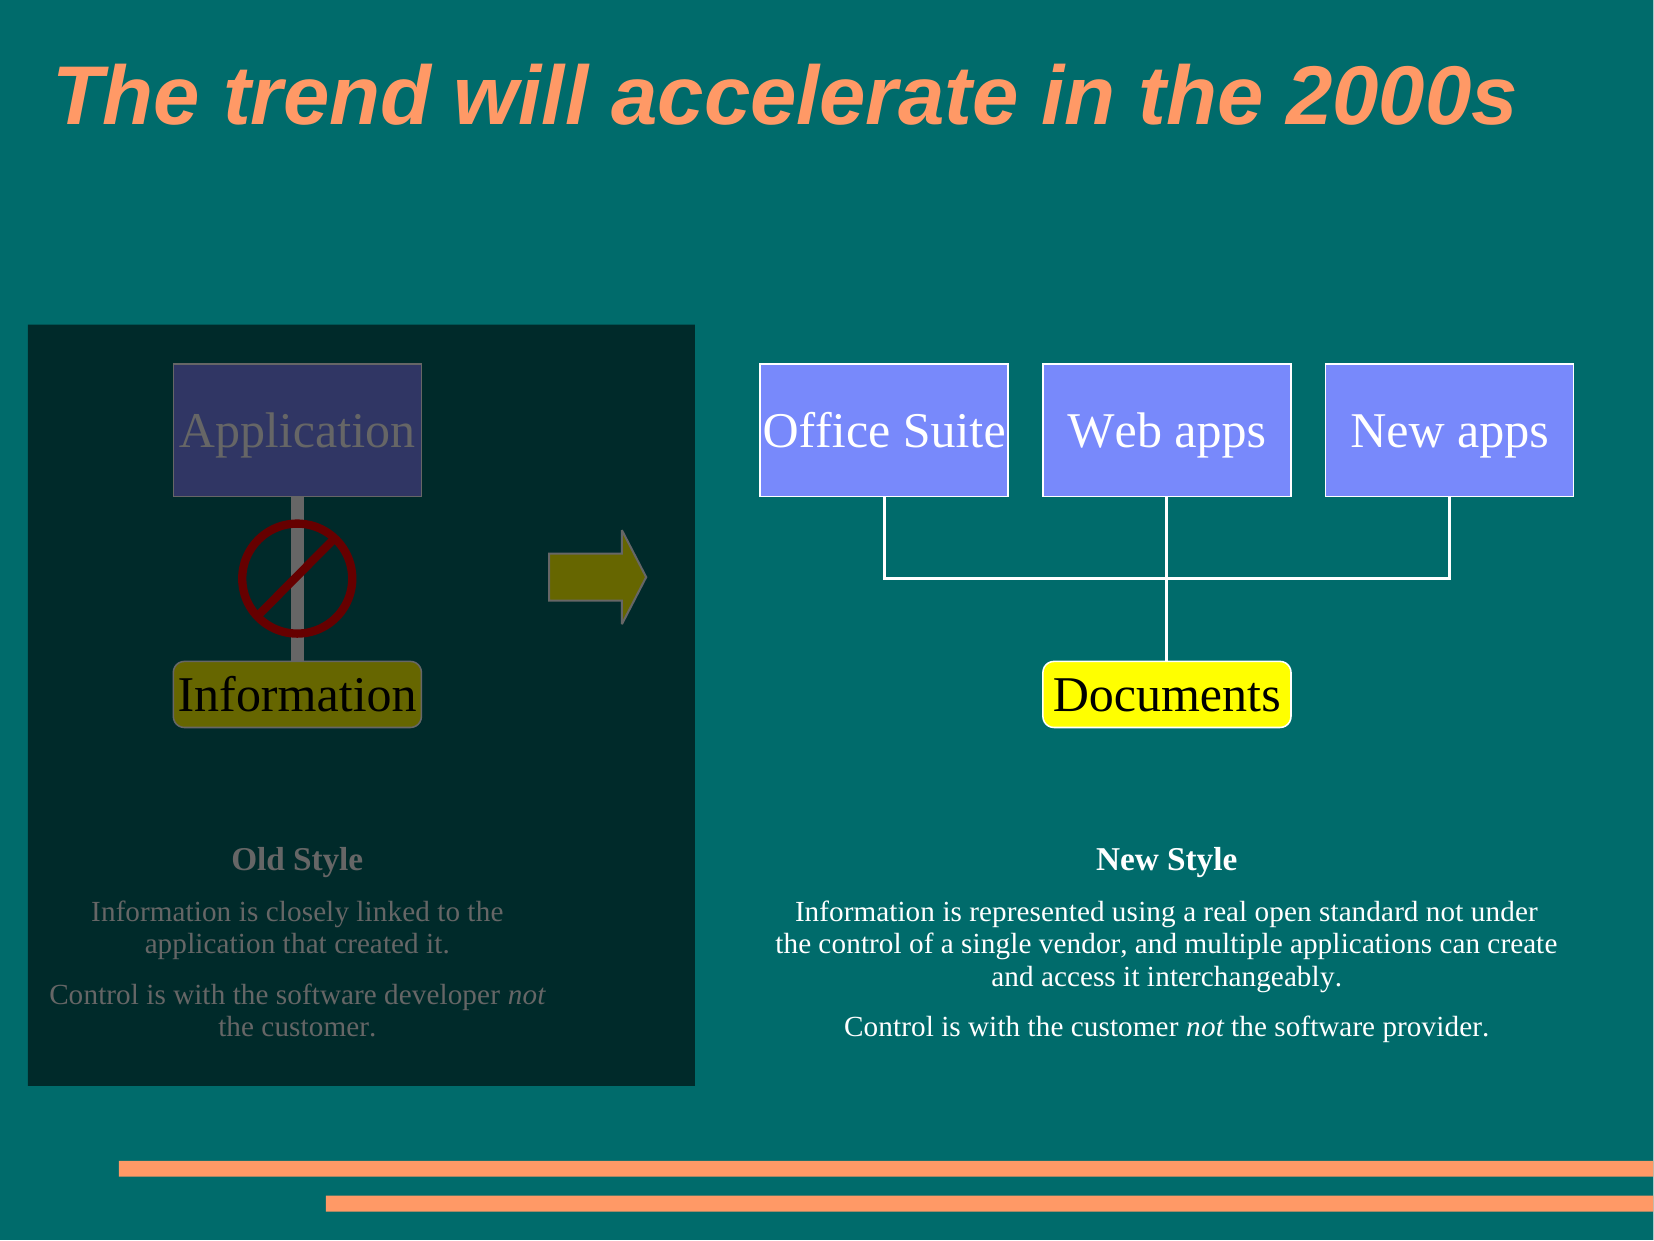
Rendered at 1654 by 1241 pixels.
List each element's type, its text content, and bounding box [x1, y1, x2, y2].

text_box [27, 324, 695, 1086]
text_box Web apps [1042, 364, 1291, 497]
text_box Documents [1042, 661, 1292, 728]
text_box Office Suite [760, 364, 1009, 497]
title The trend will accelerate in the 2000s [37, 41, 1649, 151]
text_box New apps [1325, 364, 1574, 497]
text_box New Style Information is represented using a real open standard not under the control of a single vendor, and multiple applications can create and access it interchangeably. Control is with the customer not the software provider. [760, 832, 1574, 1051]
